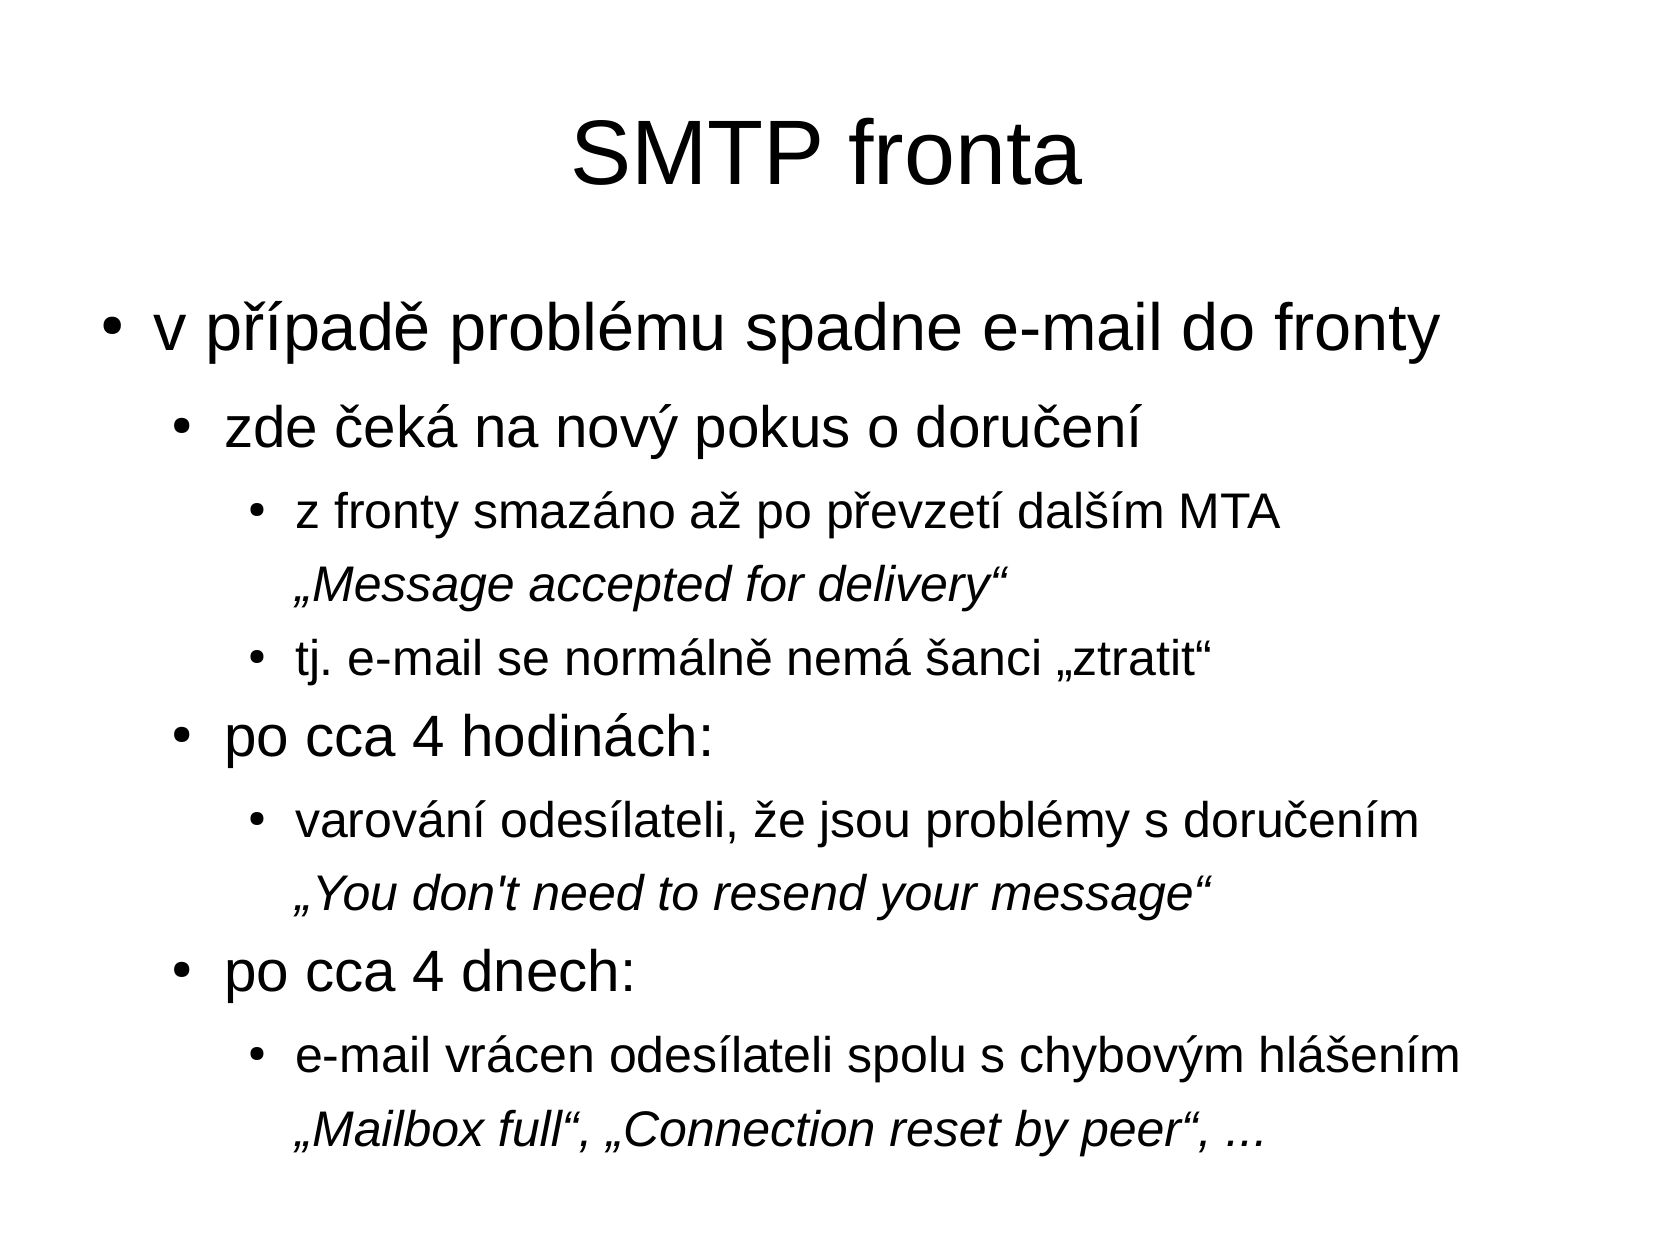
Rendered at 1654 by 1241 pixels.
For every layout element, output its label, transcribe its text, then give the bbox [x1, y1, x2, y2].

list v případě problému spadne e-mail do fronty zde čeká na nový pokus o doručení z fronty smazáno až po převzetí dalším MTA „Message accepted for delivery“ tj. e-mail se normálně nemá šanci „ztratit“ po cca 4 hodinách: varování odesílateli, že jsou problémy s doručením „You don't need to resend your message“ po cca 4 dnech: e-mail vrácen odesílateli spolu s chybovým hlášením „Mailbox full“, „Connection reset by peer“, ... [82, 290, 1571, 1182]
title SMTP fronta [82, 49, 1571, 257]
